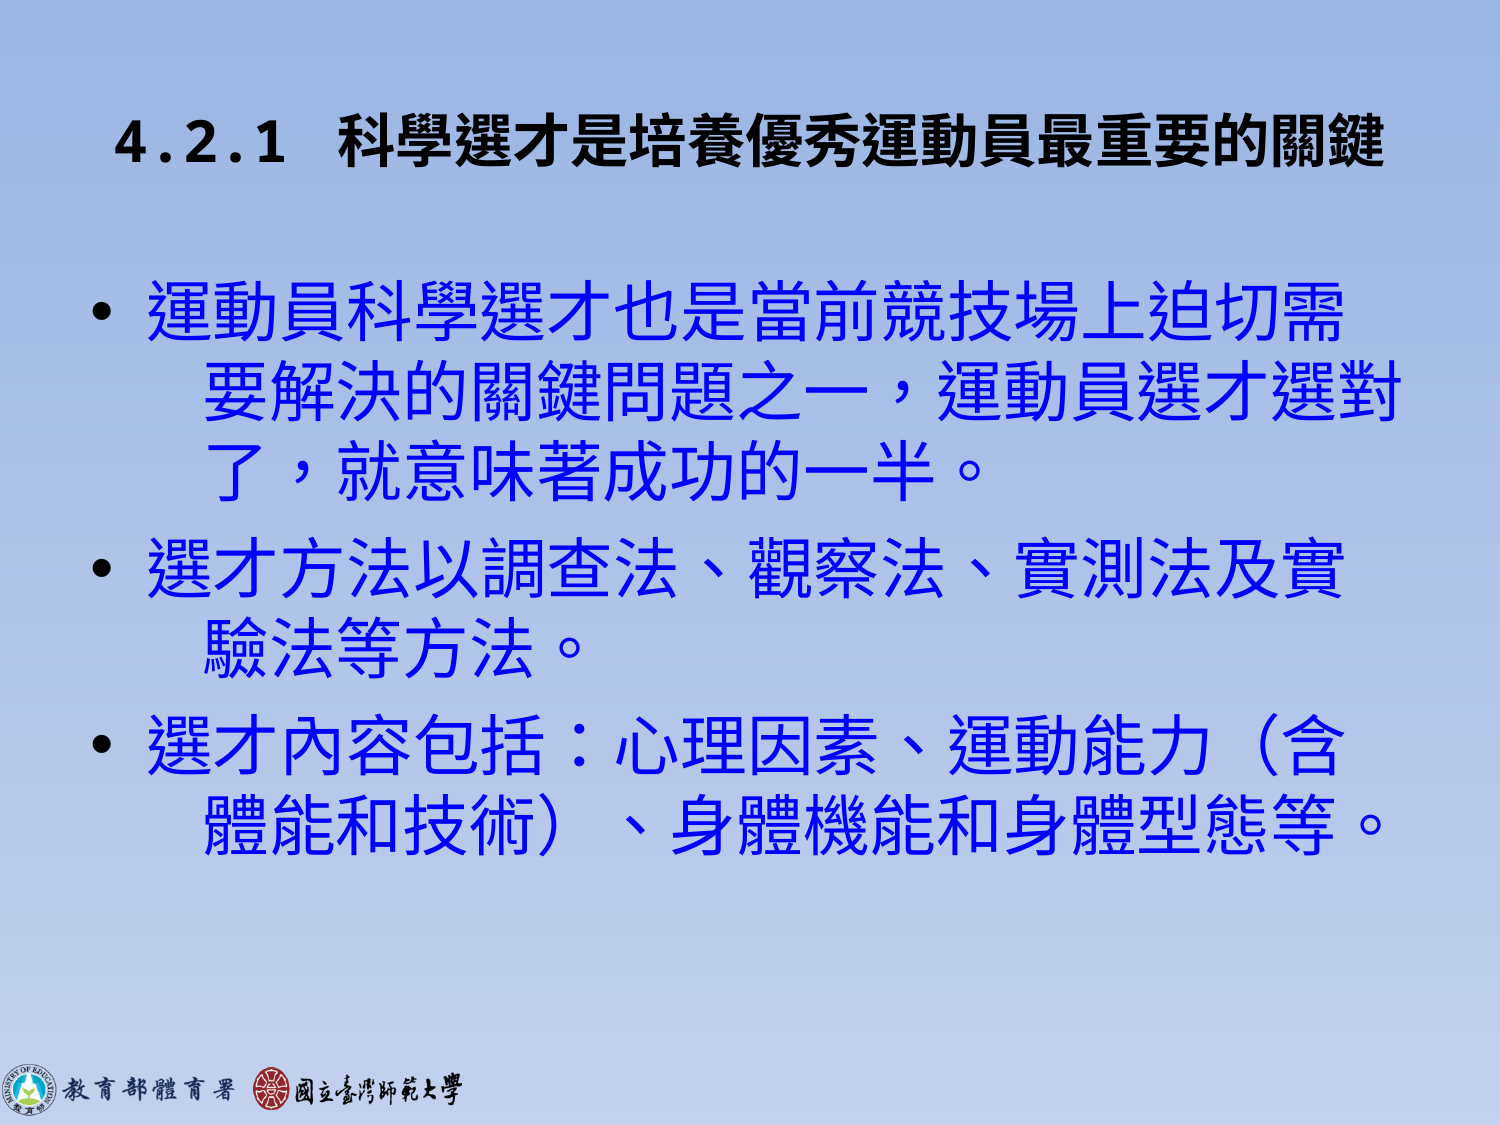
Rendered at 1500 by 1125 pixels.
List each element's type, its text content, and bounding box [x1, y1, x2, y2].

title 4.2.1 科學選才是培養優秀運動員最重要的關鍵 [75, 45, 1426, 233]
list 運動員科學選才也是當前競技場上迫切需要解決的關鍵問題之一，運動員選才選對了，就意味著成功的一半。 選才方法以調查法、觀察法、實測法及實驗法等方法。 選才內容包括：心理因素、運動能力（含體能和技術）、身體機能和身體型態等。 [75, 262, 1426, 1005]
